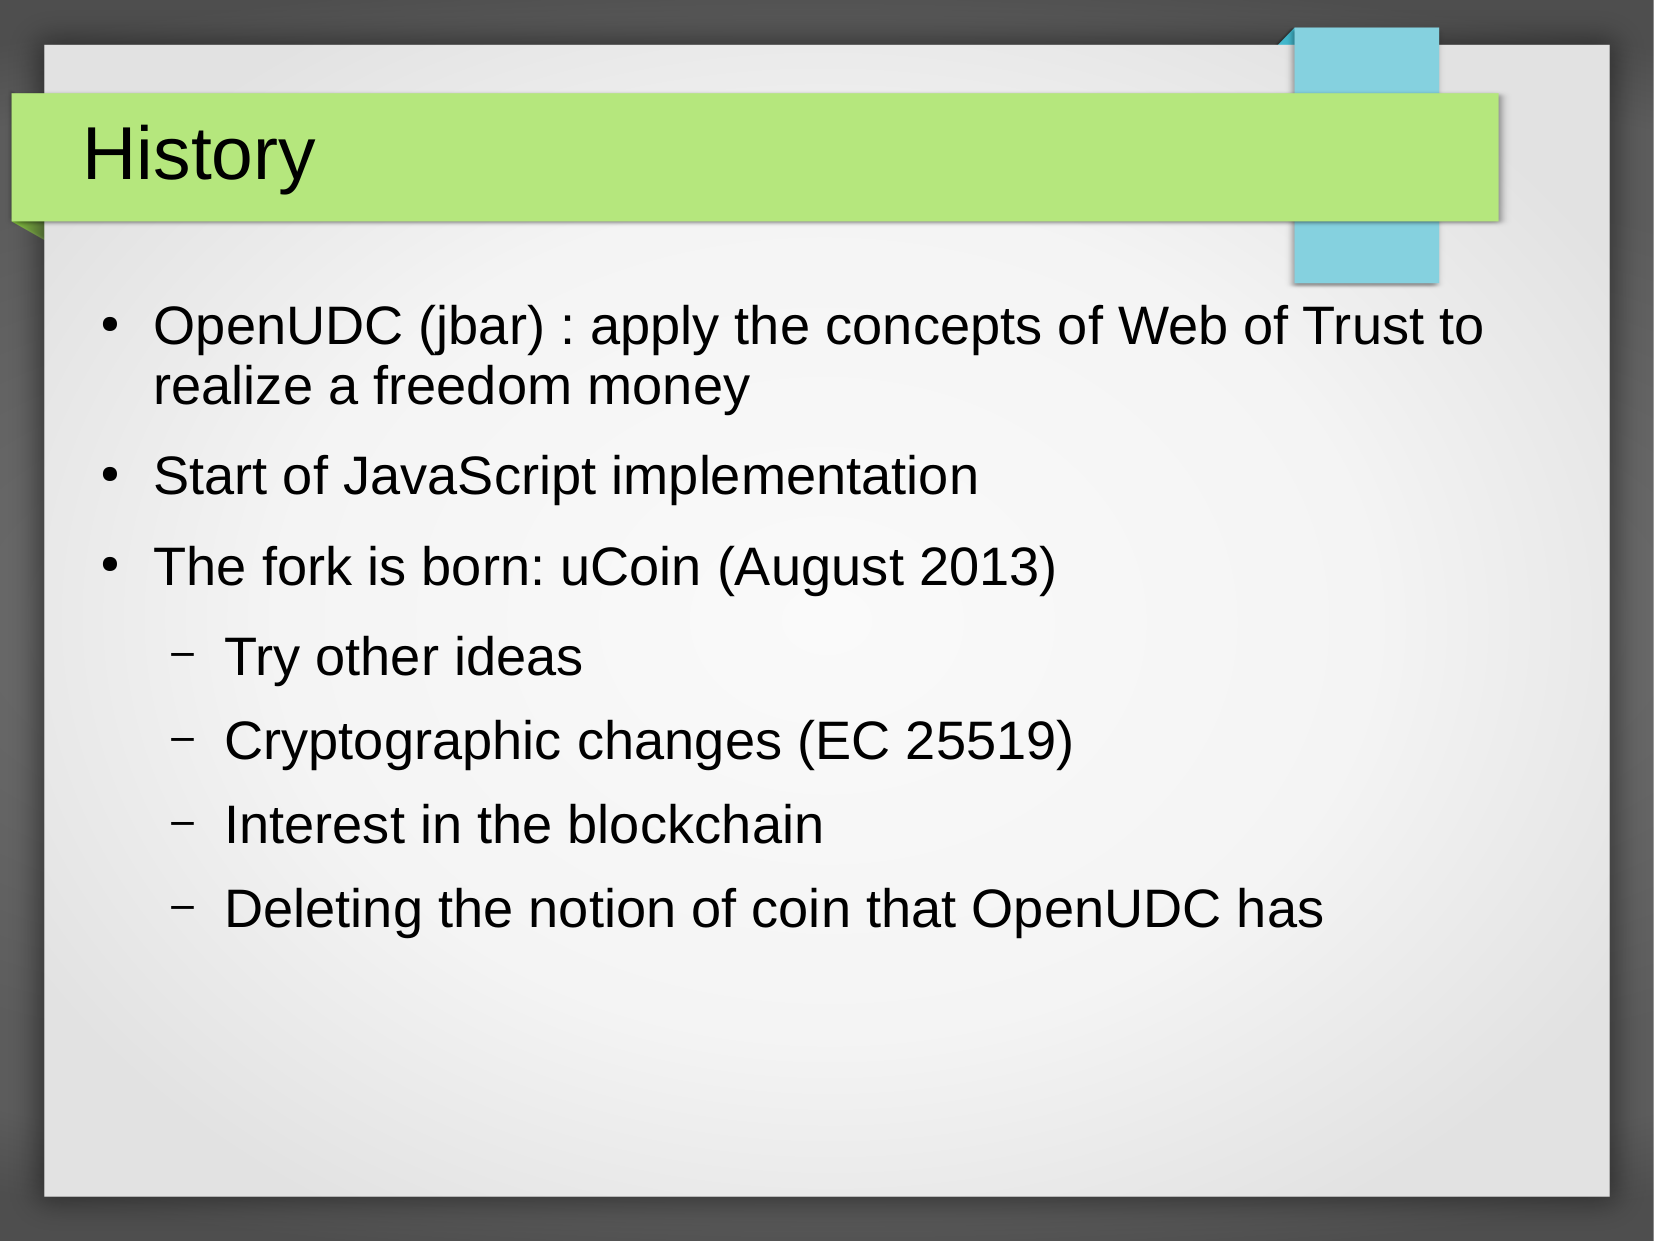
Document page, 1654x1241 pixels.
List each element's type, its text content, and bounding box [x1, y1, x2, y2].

picture [0, 0, 1654, 1241]
list OpenUDC (jbar) : apply the concepts of Web of Trust to realize a freedom money Start of JavaScript implementation The fork is born: uCoin (August 2013) Try other ideas Cryptographic changes (EC 25519) Interest in the blockchain Deleting the notion of coin that OpenUDC has [82, 295, 1571, 1015]
title History [82, 94, 1264, 213]
